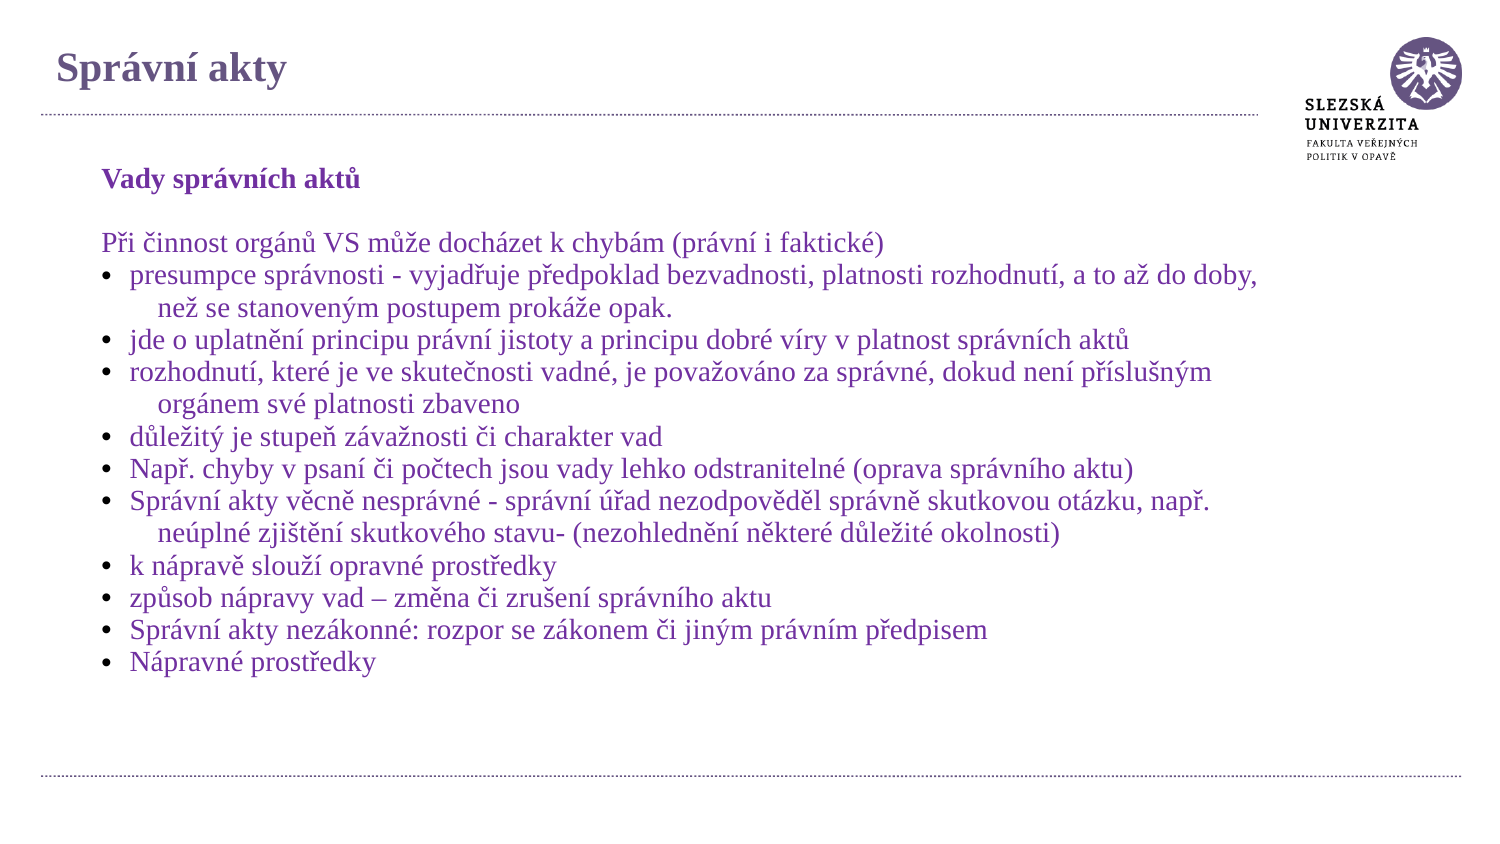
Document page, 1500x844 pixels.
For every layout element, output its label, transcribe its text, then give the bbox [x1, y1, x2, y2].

title Správní akty [41, 32, 786, 116]
text_box Vady správních aktů Při činnost orgánů VS může docházet k chybám (právní i faktické) presumpce správnosti - vyjadřuje předpoklad bezvadnosti, platnosti rozhodnutí, a to až do doby, než se stanoveným postupem prokáže opak. jde o uplatnění principu právní jistoty a principu dobré víry v platnost správních aktů rozhodnutí, které je ve skutečnosti vadné, je považováno za správné, dokud není příslušným orgánem své platnosti zbaveno důležitý je stupeň závažnosti či charakter vad Např. chyby v psaní či počtech jsou vady lehko odstranitelné (oprava správního aktu) Správní akty věcně nesprávné - správní úřad nezodpověděl správně skutkovou otázku, např. neúplné zjištění skutkového stavu- (nezohlednění některé důležité okolnosti) k nápravě slouží opravné prostředky způsob nápravy vad – změna či zrušení správního aktu Správní akty nezákonné: rozpor se zákonem či jiným právním předpisem Nápravné prostředky [86, 154, 1311, 812]
